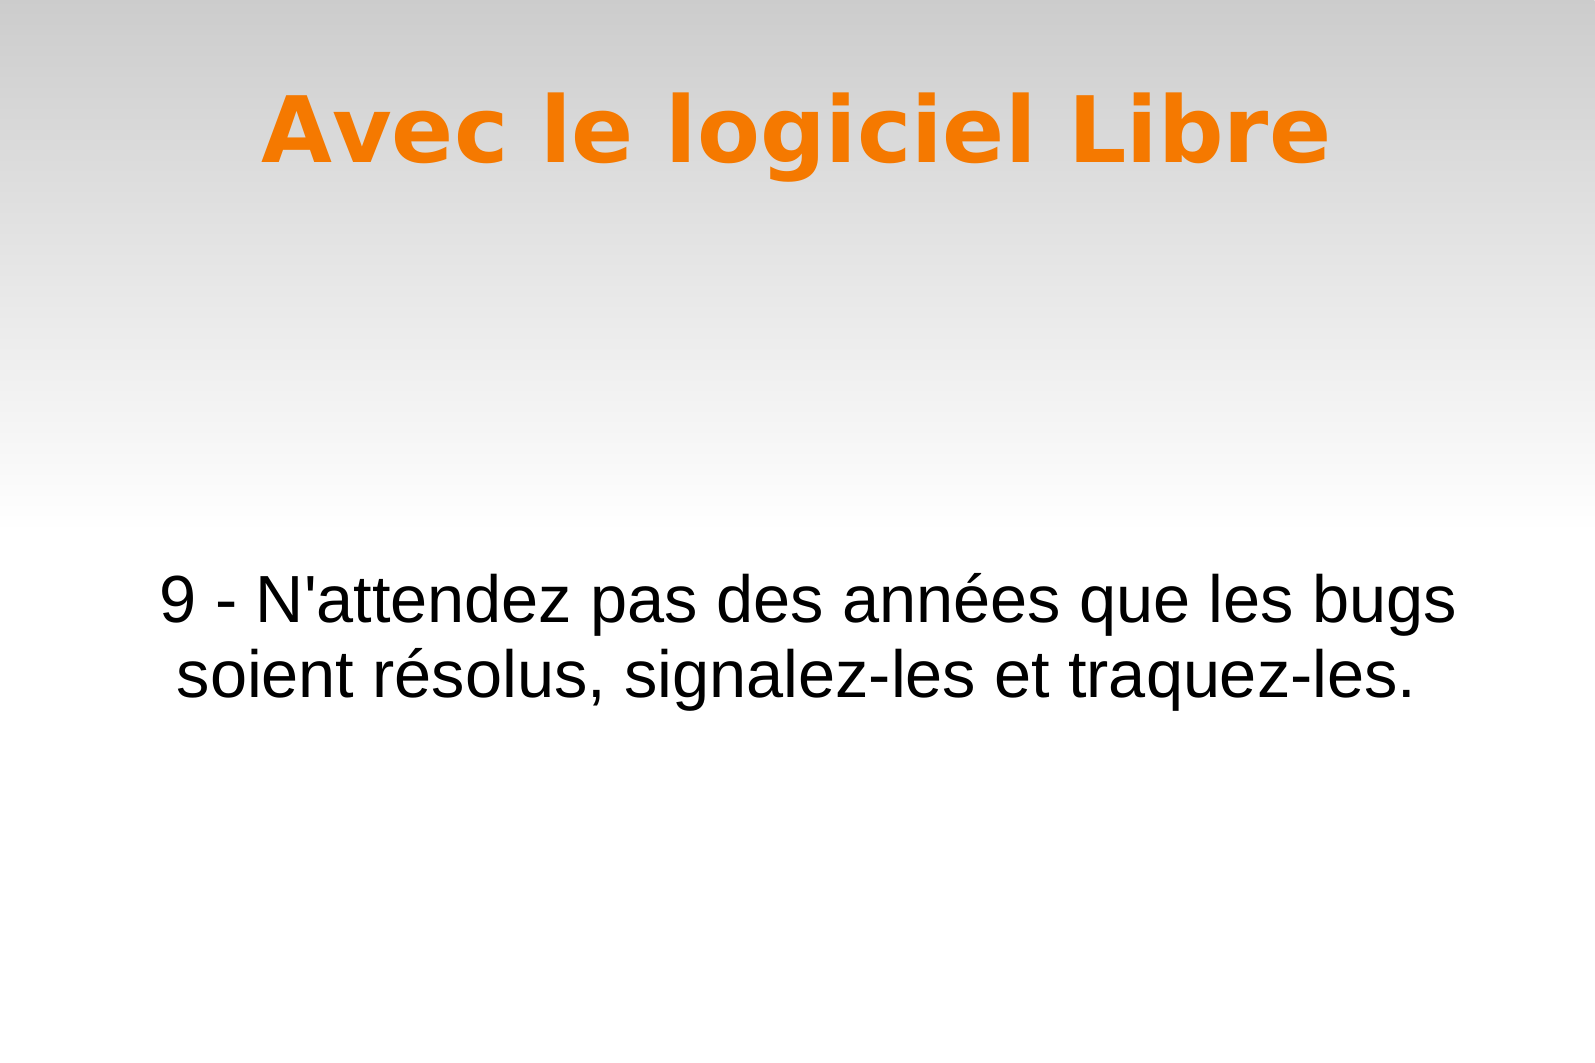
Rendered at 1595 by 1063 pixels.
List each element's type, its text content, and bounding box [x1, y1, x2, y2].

subtitle 9 - N'attendez pas des années que les bugs soient résolus, signalez-les et traquez-les. [79, 248, 1515, 951]
title Avec le logiciel Libre [79, 42, 1515, 220]
